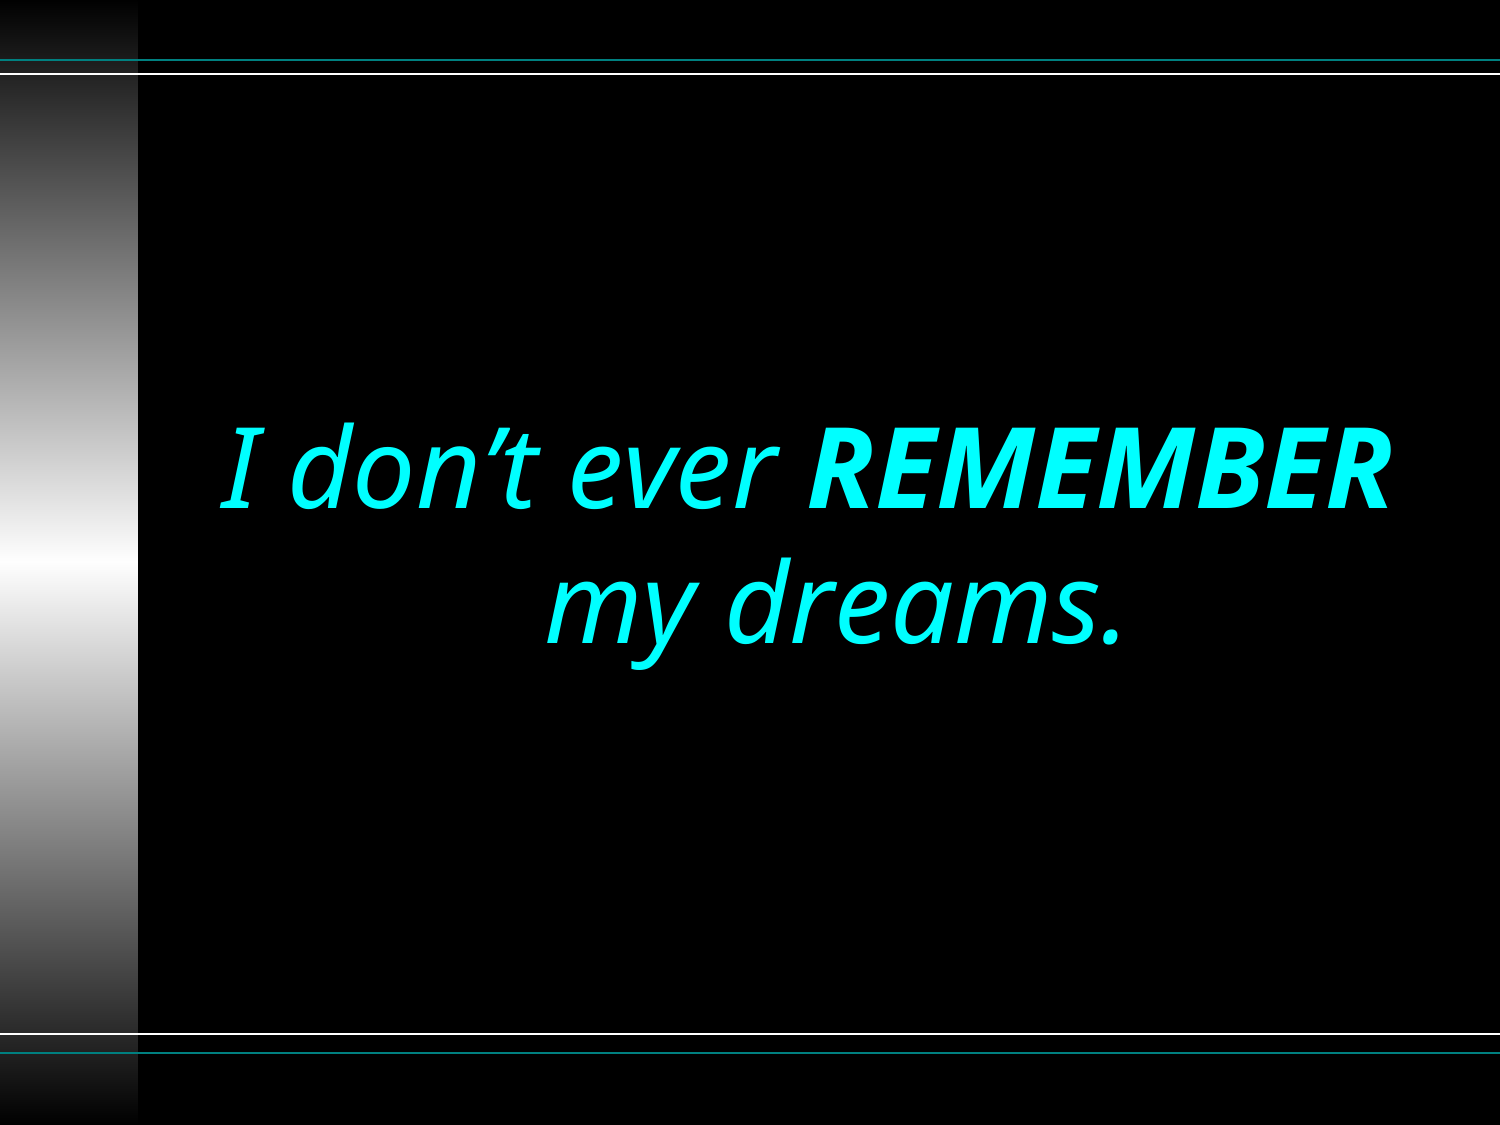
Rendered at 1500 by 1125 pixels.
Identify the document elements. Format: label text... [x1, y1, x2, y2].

title I don’t ever REMEMBER my dreams. [200, 262, 1476, 801]
